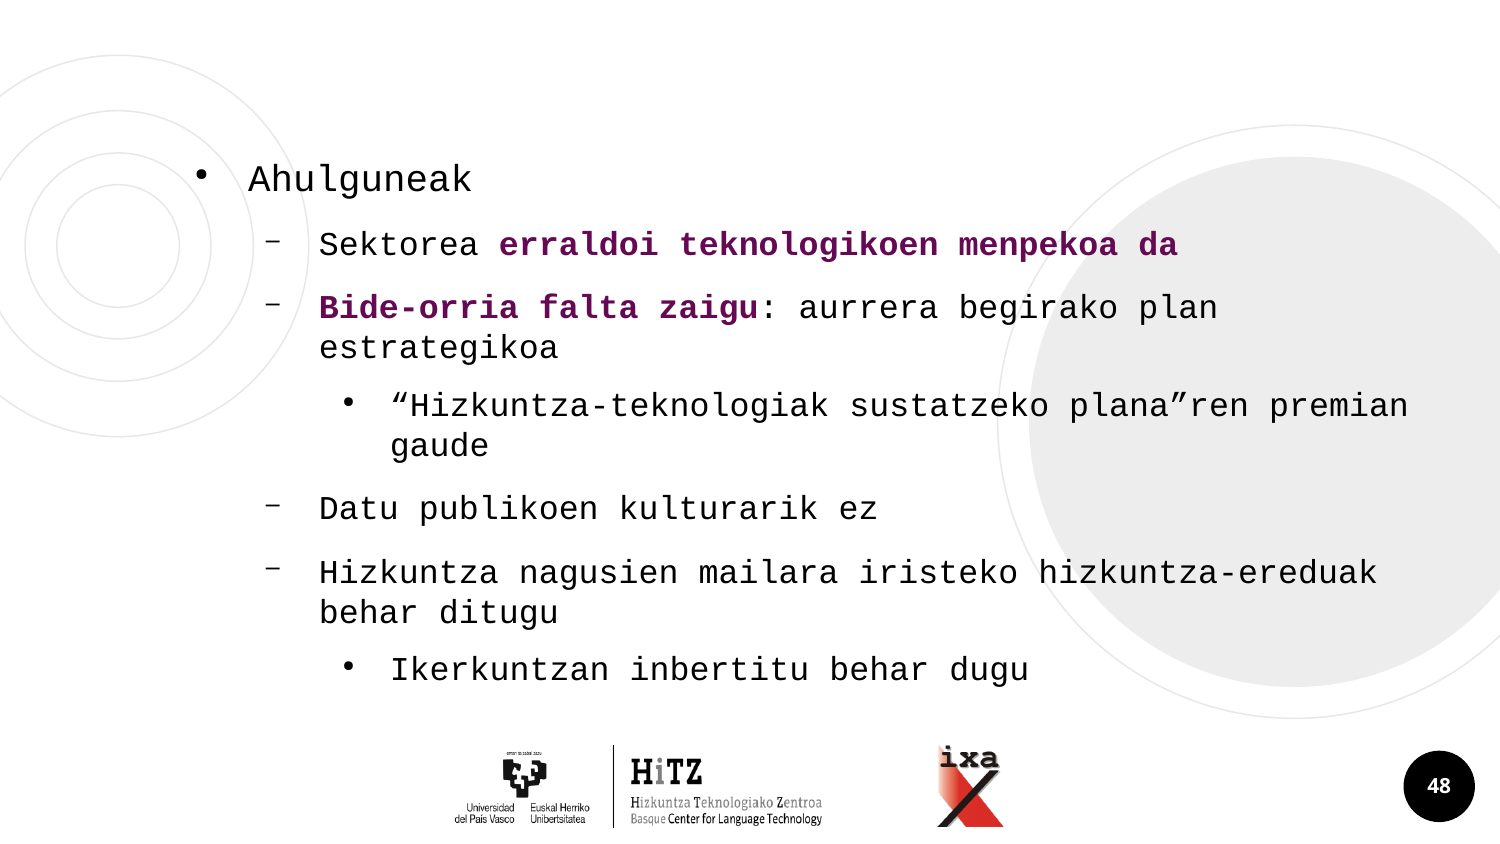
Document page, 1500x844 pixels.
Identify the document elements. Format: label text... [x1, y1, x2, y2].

text_box <zenbakia> [1403, 750, 1475, 823]
picture [450, 745, 827, 828]
list Ahulguneak Sektorea erraldoi teknologikoen menpekoa da Bide-orria falta zaigu: aurrera begirako plan estrategikoa “Hizkuntza-teknologiak sustatzeko plana”ren premian gaude Datu publikoen kulturarik ez Hizkuntza nagusien mailara iristeko hizkuntza-ereduak behar ditugu Ikerkuntzan inbertitu behar dugu [177, 153, 1441, 697]
picture [937, 744, 1004, 827]
